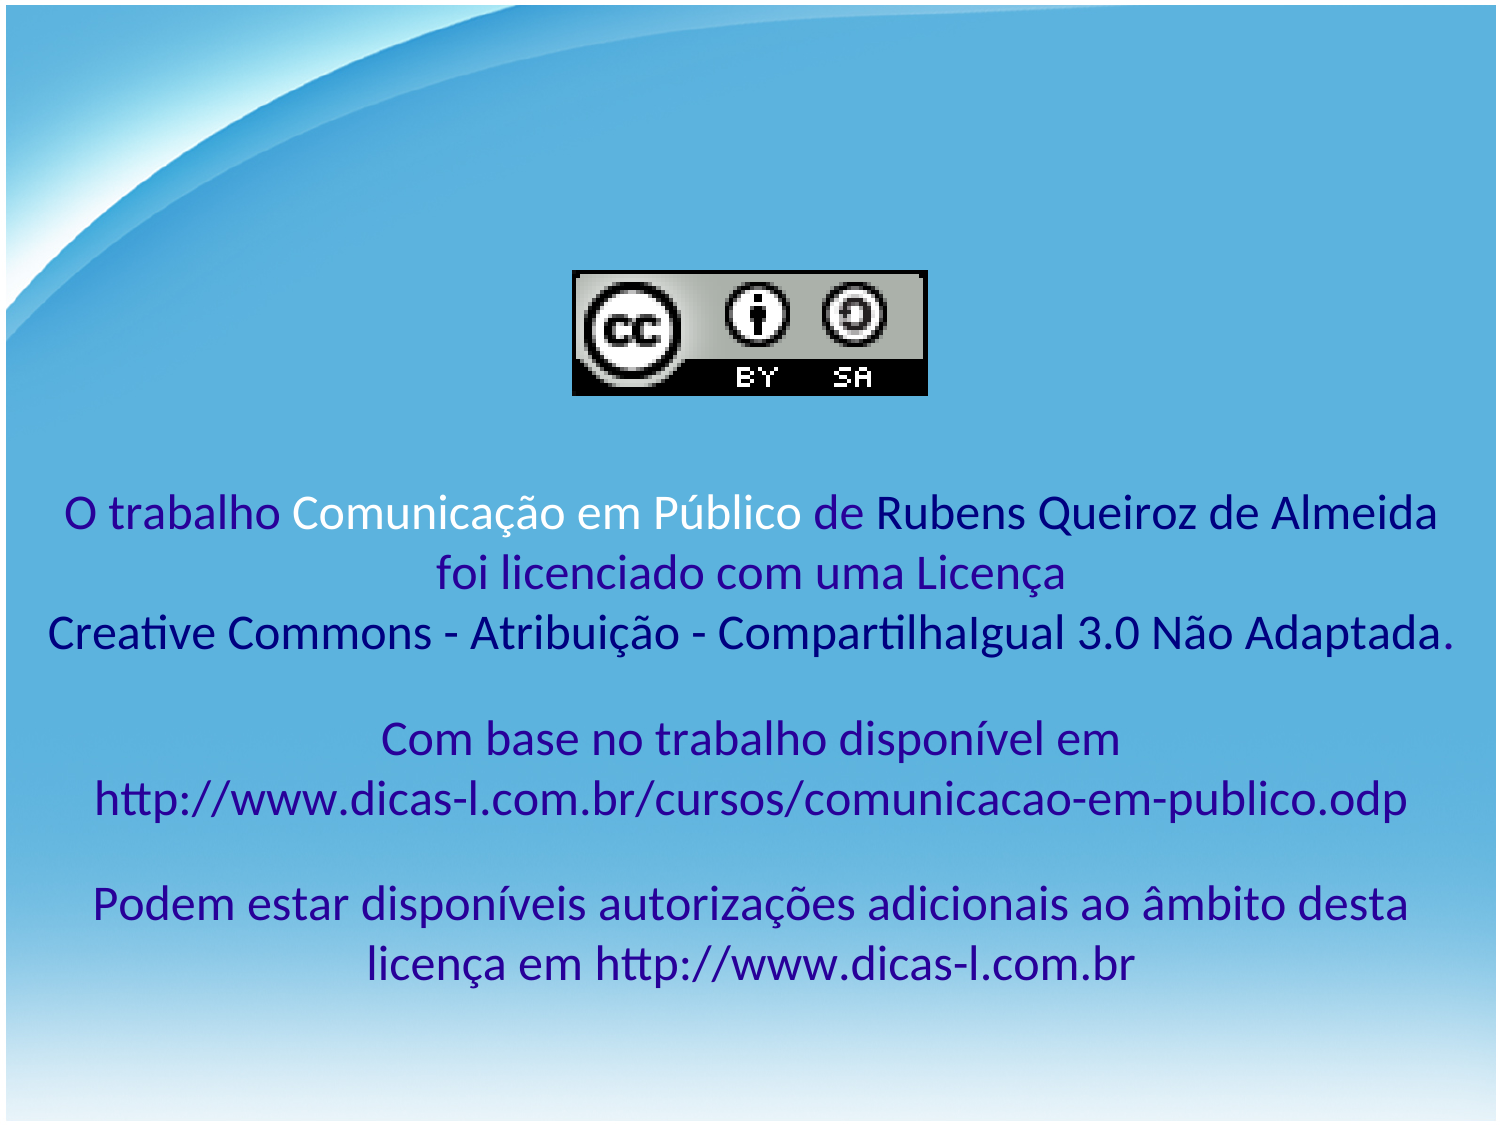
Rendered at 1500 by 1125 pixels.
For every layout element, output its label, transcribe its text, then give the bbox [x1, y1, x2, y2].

title [799, 153, 1500, 390]
picture [0, 0, 1500, 1125]
text_box O trabalho Comunicação em Público de Rubens Queiroz de Almeida foi licenciado com uma Licença Creative Commons - Atribuição - CompartilhaIgual 3.0 Não Adaptada. Com base no trabalho disponível em http://www.dicas-l.com.br/cursos/comunicacao-em-publico.odp Podem estar disponíveis autorizações adicionais ao âmbito desta licença em http://www.dicas-l.com.br [22, 472, 1481, 1000]
